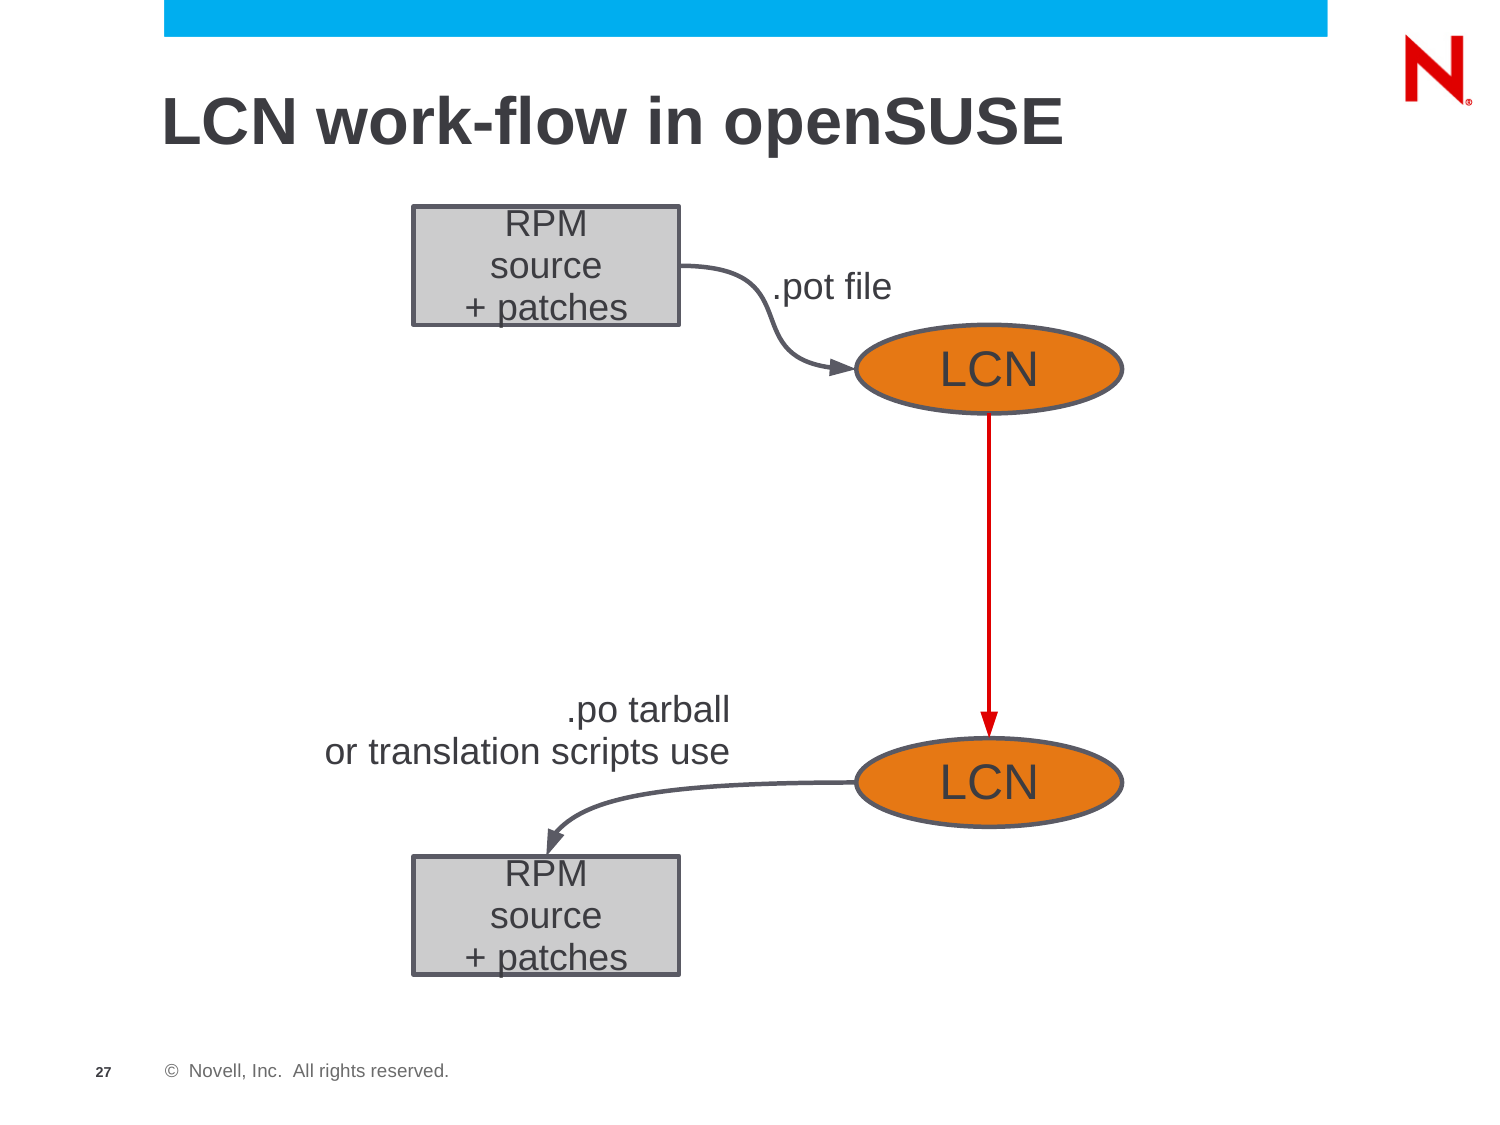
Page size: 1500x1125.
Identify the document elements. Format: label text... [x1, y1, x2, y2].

text_box RPM source + patches [413, 206, 680, 325]
text_box RPM source + patches [413, 856, 680, 975]
title LCN work-flow in openSUSE [161, 41, 1383, 205]
text_box LCN [856, 738, 1123, 827]
picture [1403, 32, 1473, 107]
text_box LCN [856, 324, 1123, 414]
